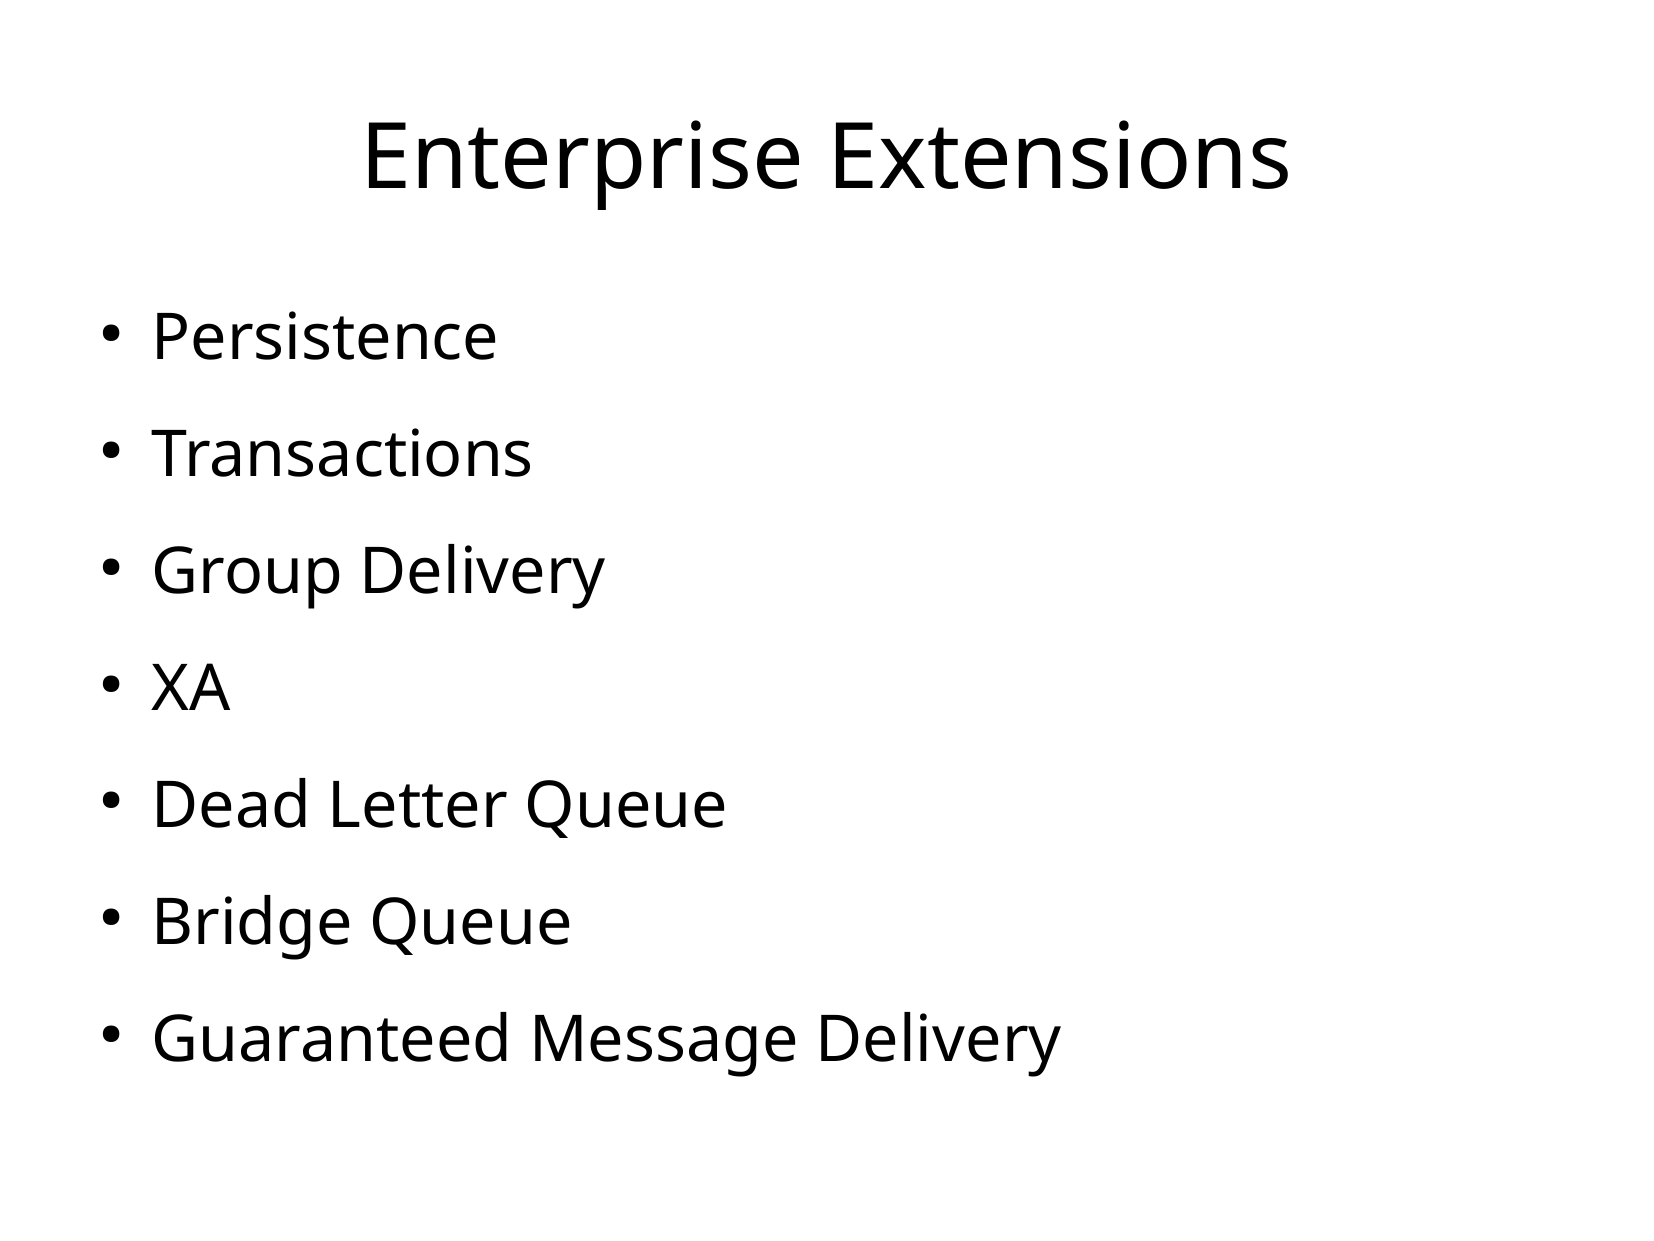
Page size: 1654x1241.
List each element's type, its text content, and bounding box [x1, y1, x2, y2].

list Persistence Transactions Group Delivery XA Dead Letter Queue Bridge Queue Guaranteed Message Delivery [82, 290, 1538, 1081]
title Enterprise Extensions [82, 49, 1571, 257]
